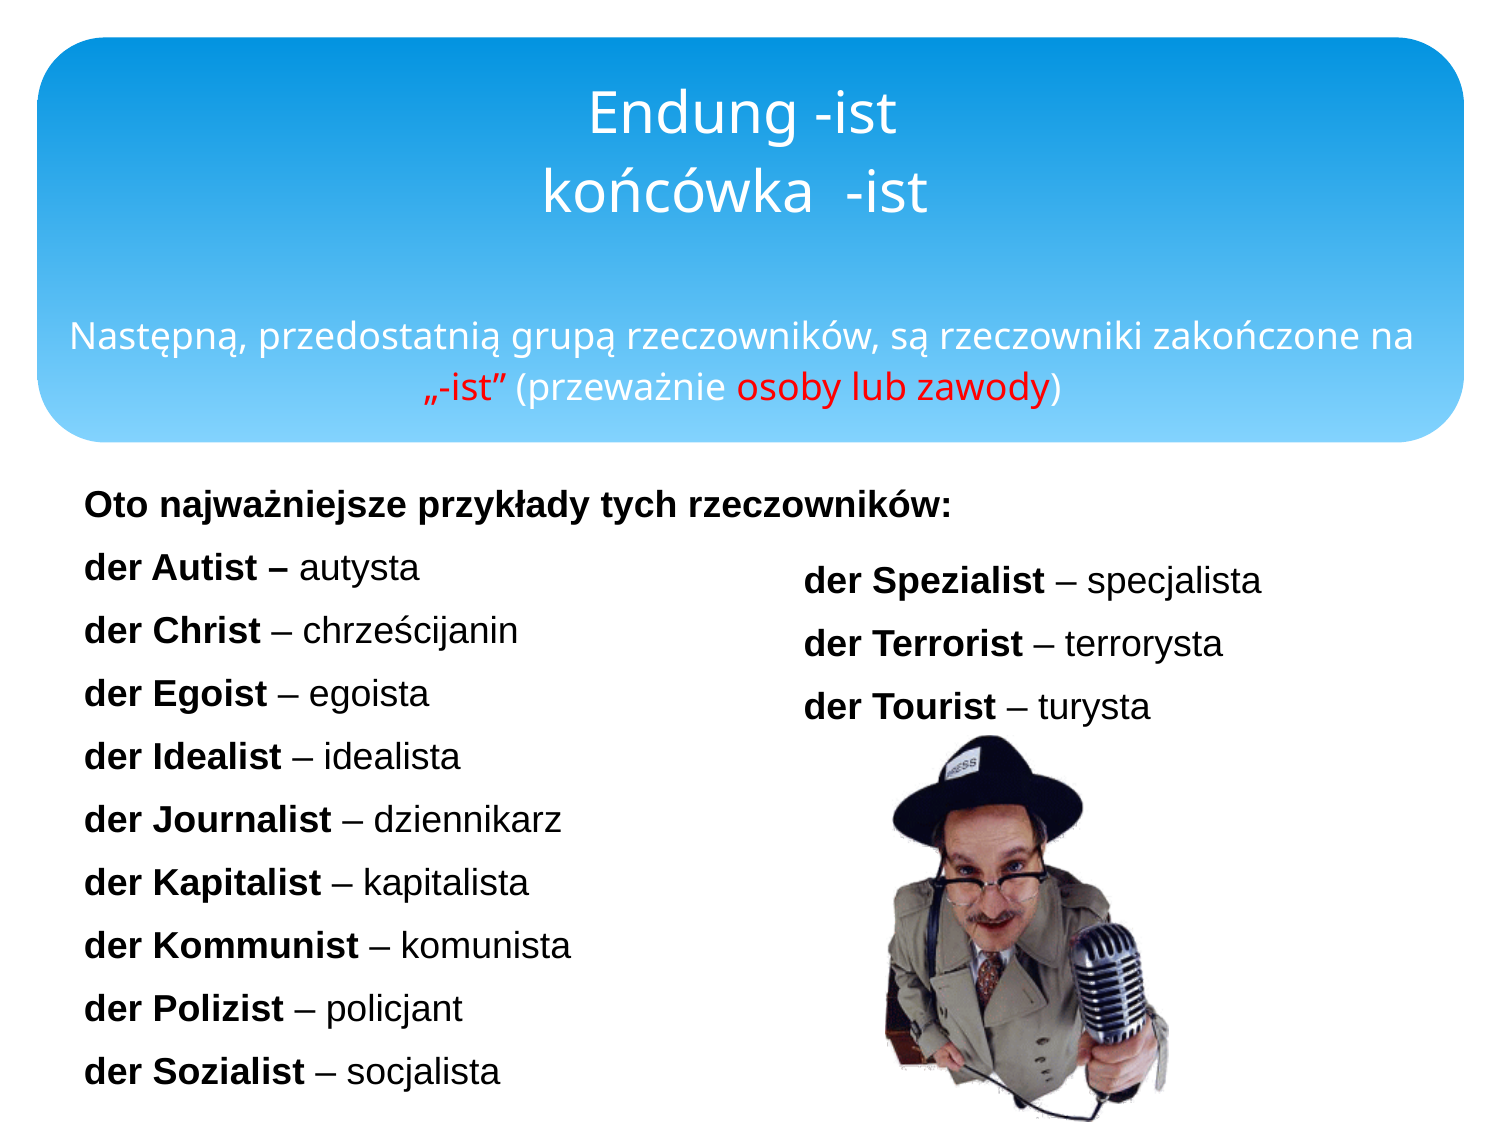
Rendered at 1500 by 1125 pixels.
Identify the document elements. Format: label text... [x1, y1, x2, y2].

text_box der Spezialist – specjalista der Terrorist – terrorysta der Tourist – turysta [788, 531, 1287, 720]
title Endung -ist końcówka -ist Następną, przedostatnią grupą rzeczowników, są rzeczowniki zakończone na „-ist” (przeważnie osoby lub zawody) [67, 88, 1418, 395]
picture [885, 735, 1169, 1123]
subtitle Oto najważniejsze przykłady tych rzeczowników: der Autist – autysta der Christ – chrześcijanin der Egoist – egoista der Idealist – idealista der Journalist – dziennikarz der Kapitalist – kapitalista der Kommunist – komunista der Polizist – policjant der Sozialist – socjalista [83, 463, 1300, 1125]
